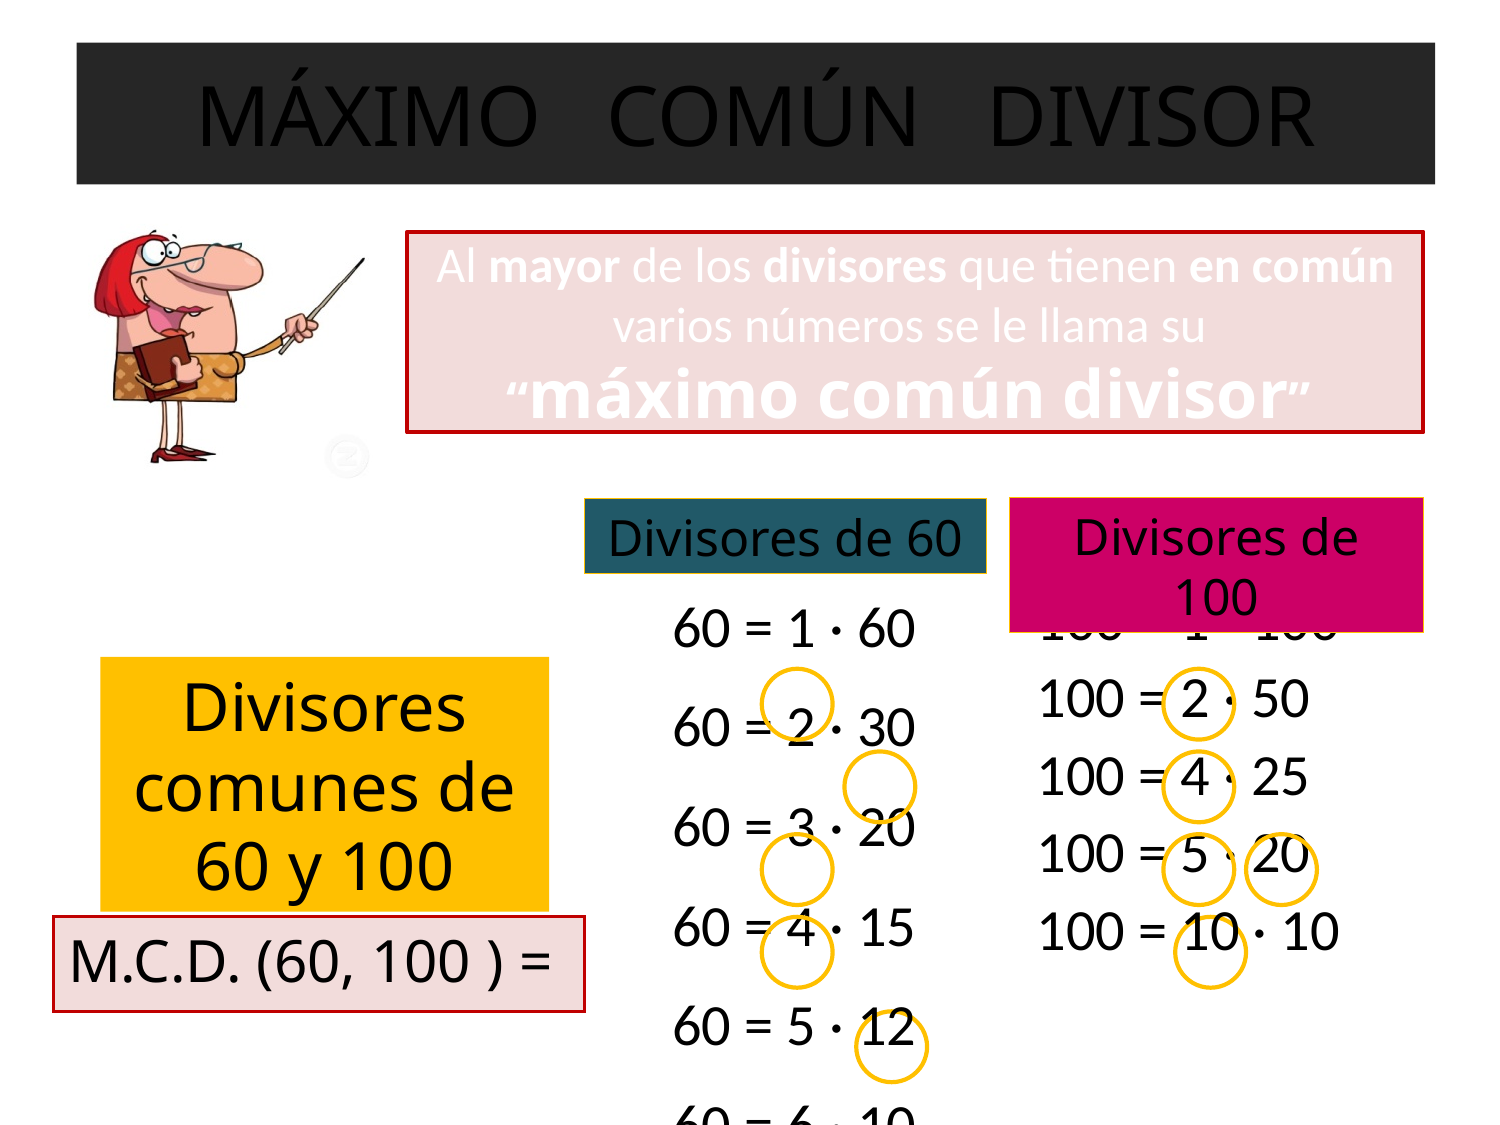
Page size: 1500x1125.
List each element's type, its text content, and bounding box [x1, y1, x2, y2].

picture [88, 208, 376, 483]
text_box Divisores de 100 [1009, 497, 1424, 633]
list 60 = 1 · 60 60 = 2 · 30 60 = 3 · 20 60 = 4 · 15 60 = 5 · 12 60 = 6 · 10 [602, 581, 987, 1125]
text_box Al mayor de los divisores que tienen en común varios números se le llama su “máximo común divisor” [407, 231, 1424, 433]
text_box Divisores de 60 [584, 498, 987, 574]
text_box MÁXIMO COMÚN DIVISOR [76, 42, 1436, 185]
text_box Divisores comunes de 60 y 100 [100, 656, 550, 912]
text_box [844, 751, 916, 823]
text_box M.C.D. (60, 100 ) = [53, 916, 585, 1012]
text_box 100 = 1 · 100 100 = 2 · 50 100 = 4 · 25 100 = 5 · 20 100 = 10 · 10 [1021, 633, 1424, 1106]
